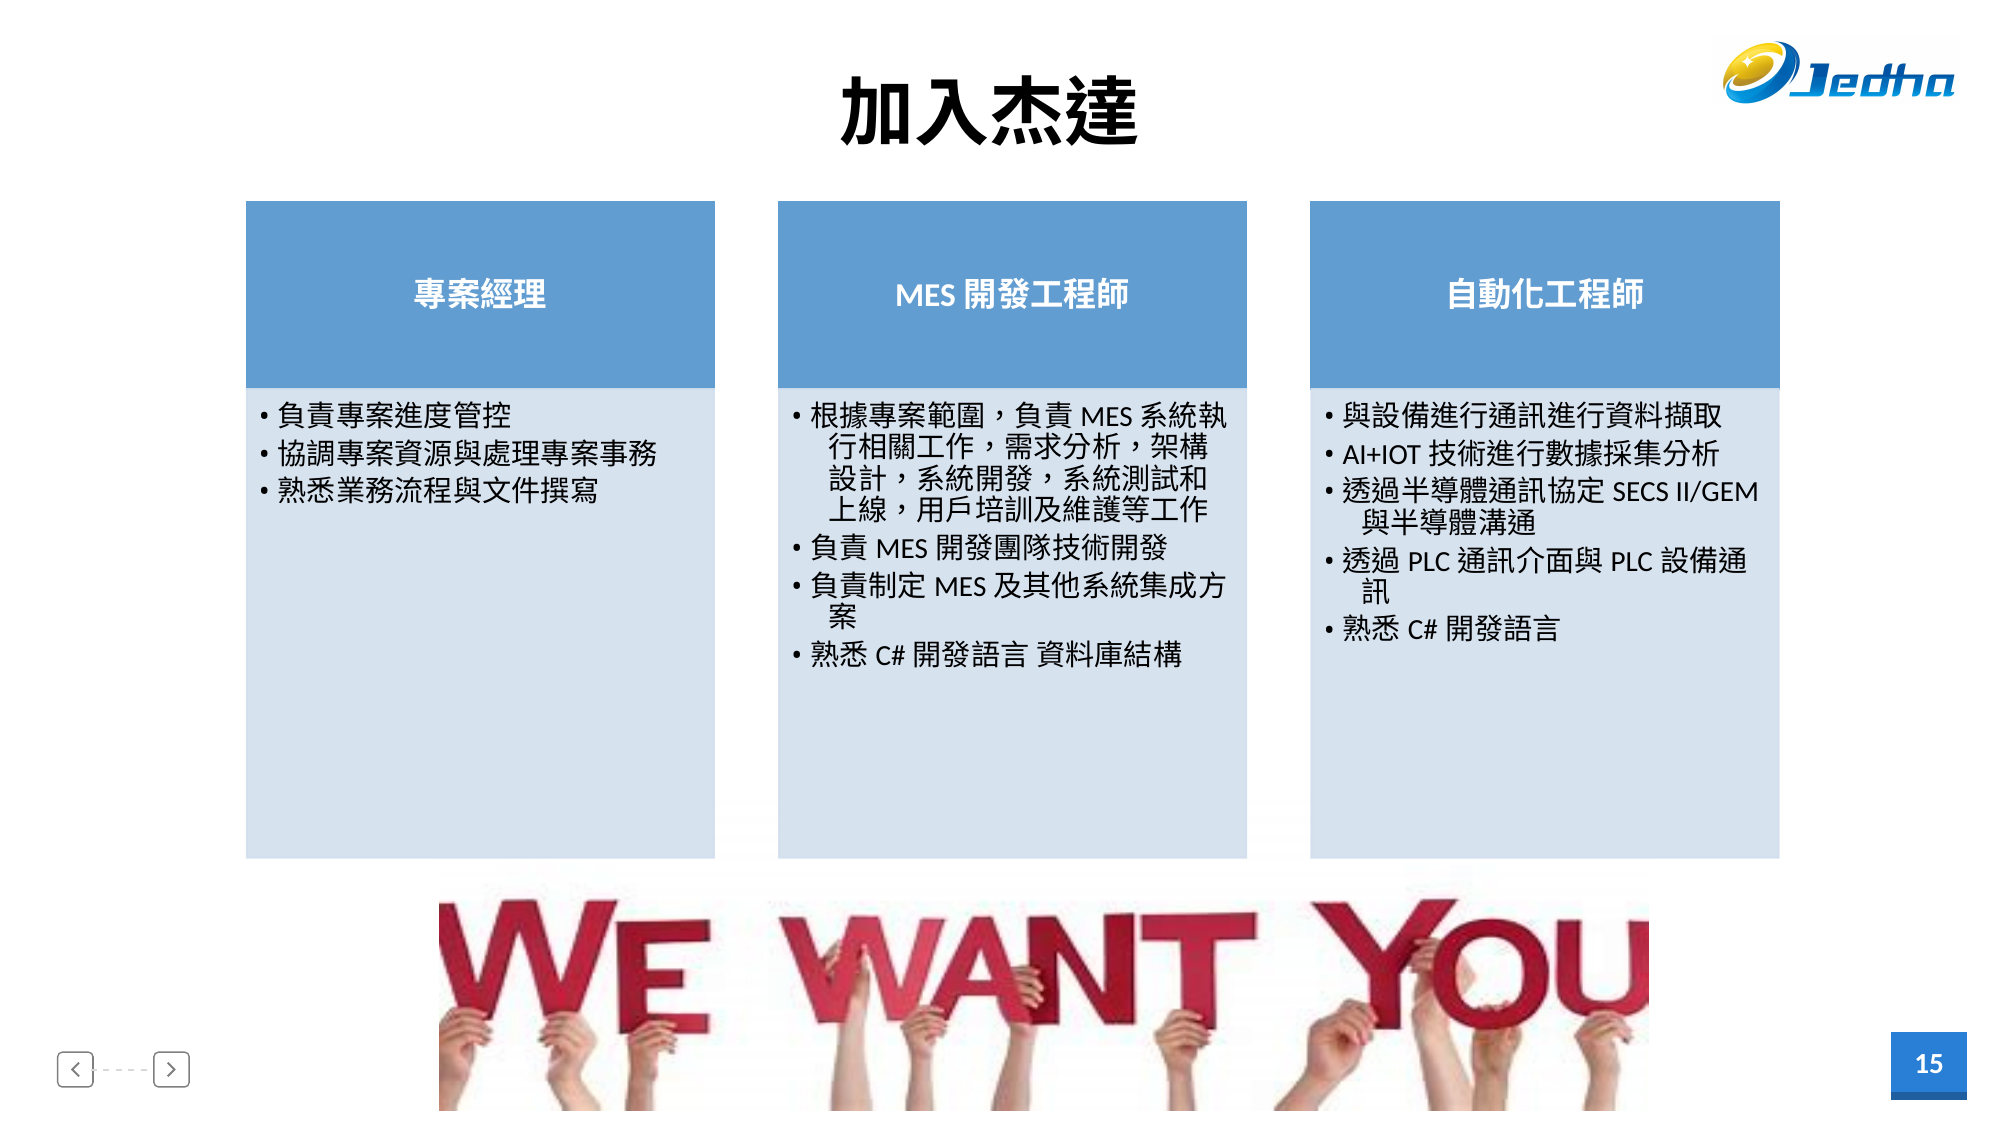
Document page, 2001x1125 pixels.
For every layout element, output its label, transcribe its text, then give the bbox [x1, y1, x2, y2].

text_box MES開發工程師 [779, 202, 1247, 389]
text_box 根據專案範圍，負責MES系統執行相關工作，需求分析，架構設計，系統開發，系統測試和上線，用戶培訓及維護等工作 負責MES開發團隊技術開發 負責制定MES及其他系統集成方案 熟悉C#開發語言 資料庫結構 [779, 389, 1247, 858]
text_box 與設備進行通訊進行資料擷取 AI+IOT技術進行數據採集分析 透過半導體通訊協定SECS II/GEM 與半導體溝通 透過PLC通訊介面與PLC設備通訊 熟悉C#開發語言 [1311, 389, 1779, 858]
text_box 負責專案進度管控 協調專案資源與處理專案事務 熟悉業務流程與文件撰寫 [246, 389, 714, 858]
text_box 專案經理 [246, 202, 714, 389]
text_box 加入杰達 [428, 57, 1552, 164]
picture [439, 794, 1649, 1111]
text_box 自動化工程師 [1311, 202, 1779, 389]
